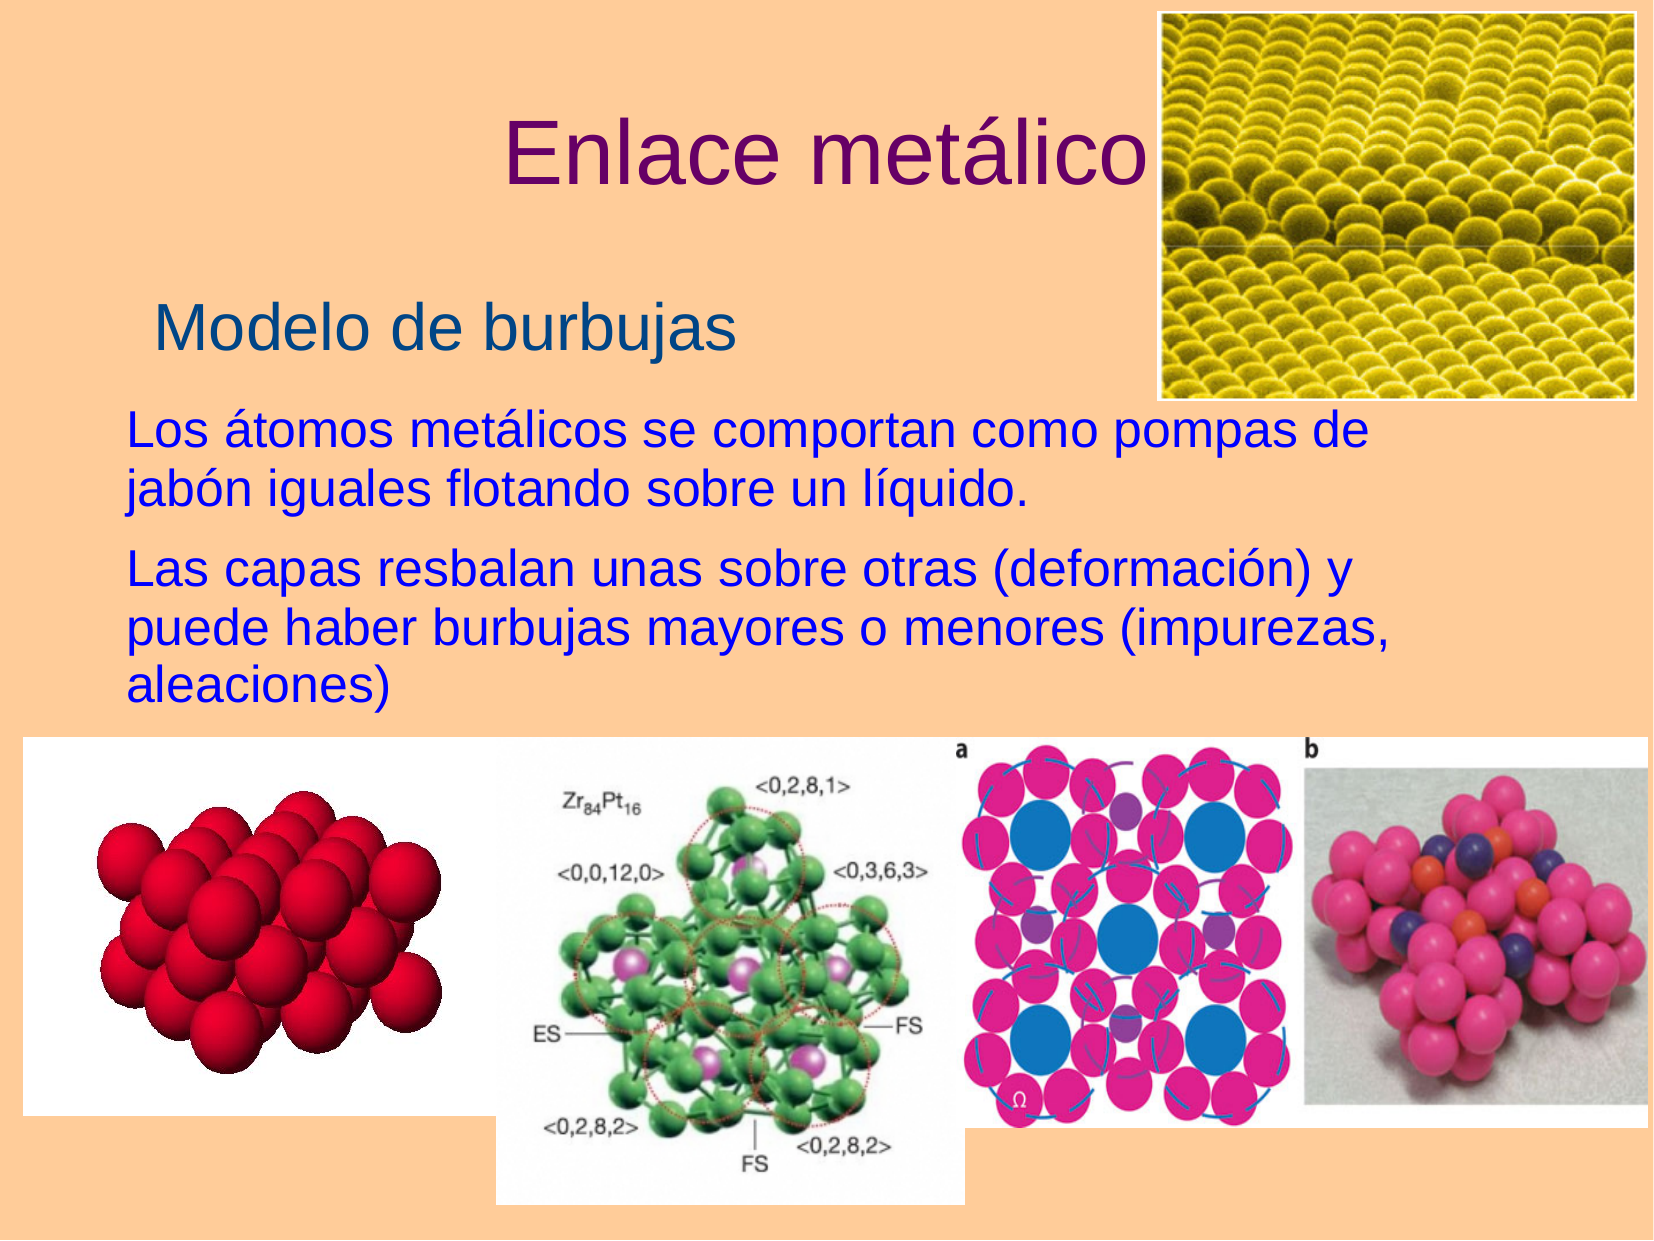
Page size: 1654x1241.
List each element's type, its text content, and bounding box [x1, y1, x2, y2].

picture [23, 737, 1648, 1205]
list Modelo de burbujas [82, 290, 1004, 400]
picture [1157, 11, 1637, 401]
title Enlace metálico [82, 49, 1157, 257]
list Los átomos metálicos se comportan como pompas de jabón iguales flotando sobre un líquido. Las capas resbalan unas sobre otras (deformación) y puede haber burbujas mayores o menores (impurezas, aleaciones) [70, 400, 1477, 716]
